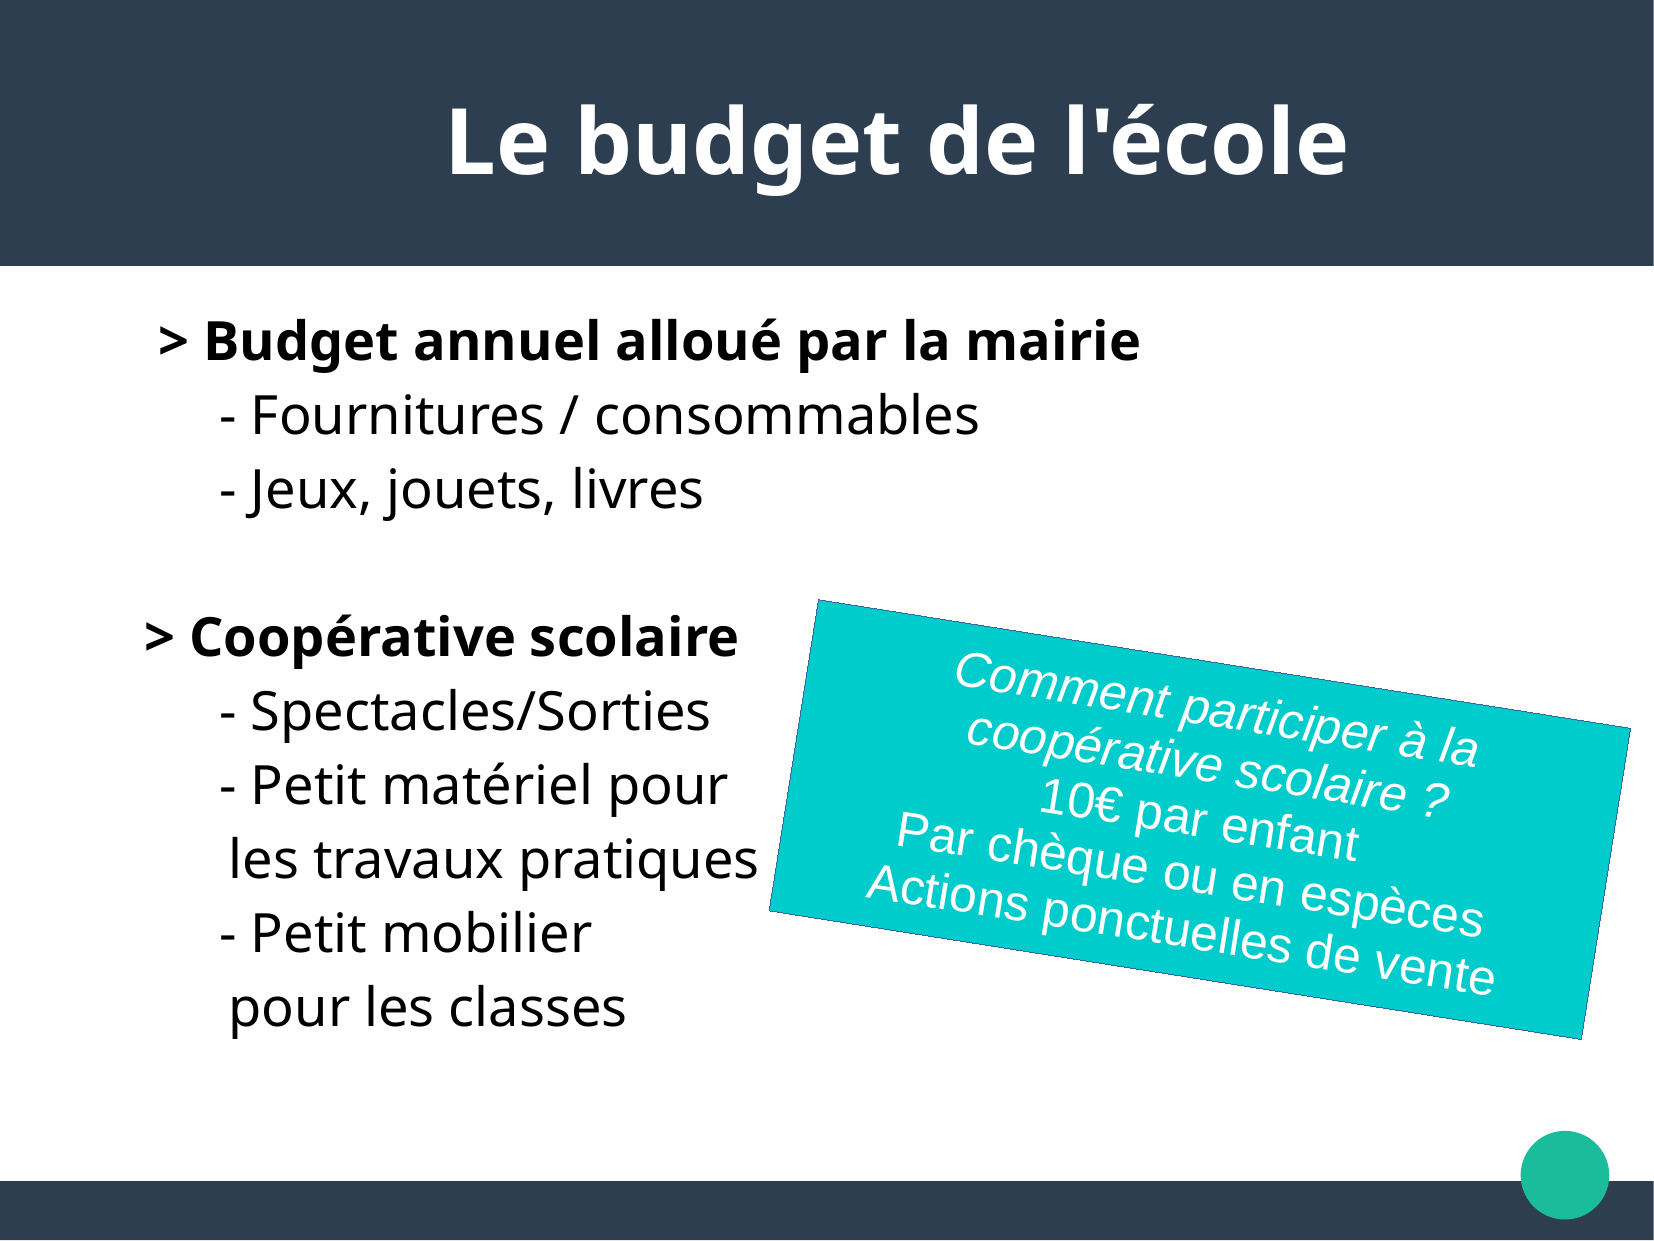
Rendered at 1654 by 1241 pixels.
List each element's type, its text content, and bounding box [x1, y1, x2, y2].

text_box Comment participer à la coopérative scolaire ? 10€ par enfant Par chèque ou en espèces Actions ponctuelles de vente [769, 599, 1631, 1040]
text_box > Budget annuel alloué par la mairie - Fournitures / consommables - Jeux, jouets, livres > Coopérative scolaire - Spectacles/Sorties - Petit matériel pour les travaux pratiques - Petit mobilier pour les classes [129, 294, 951, 1178]
title Le budget de l'école [224, 59, 1571, 217]
